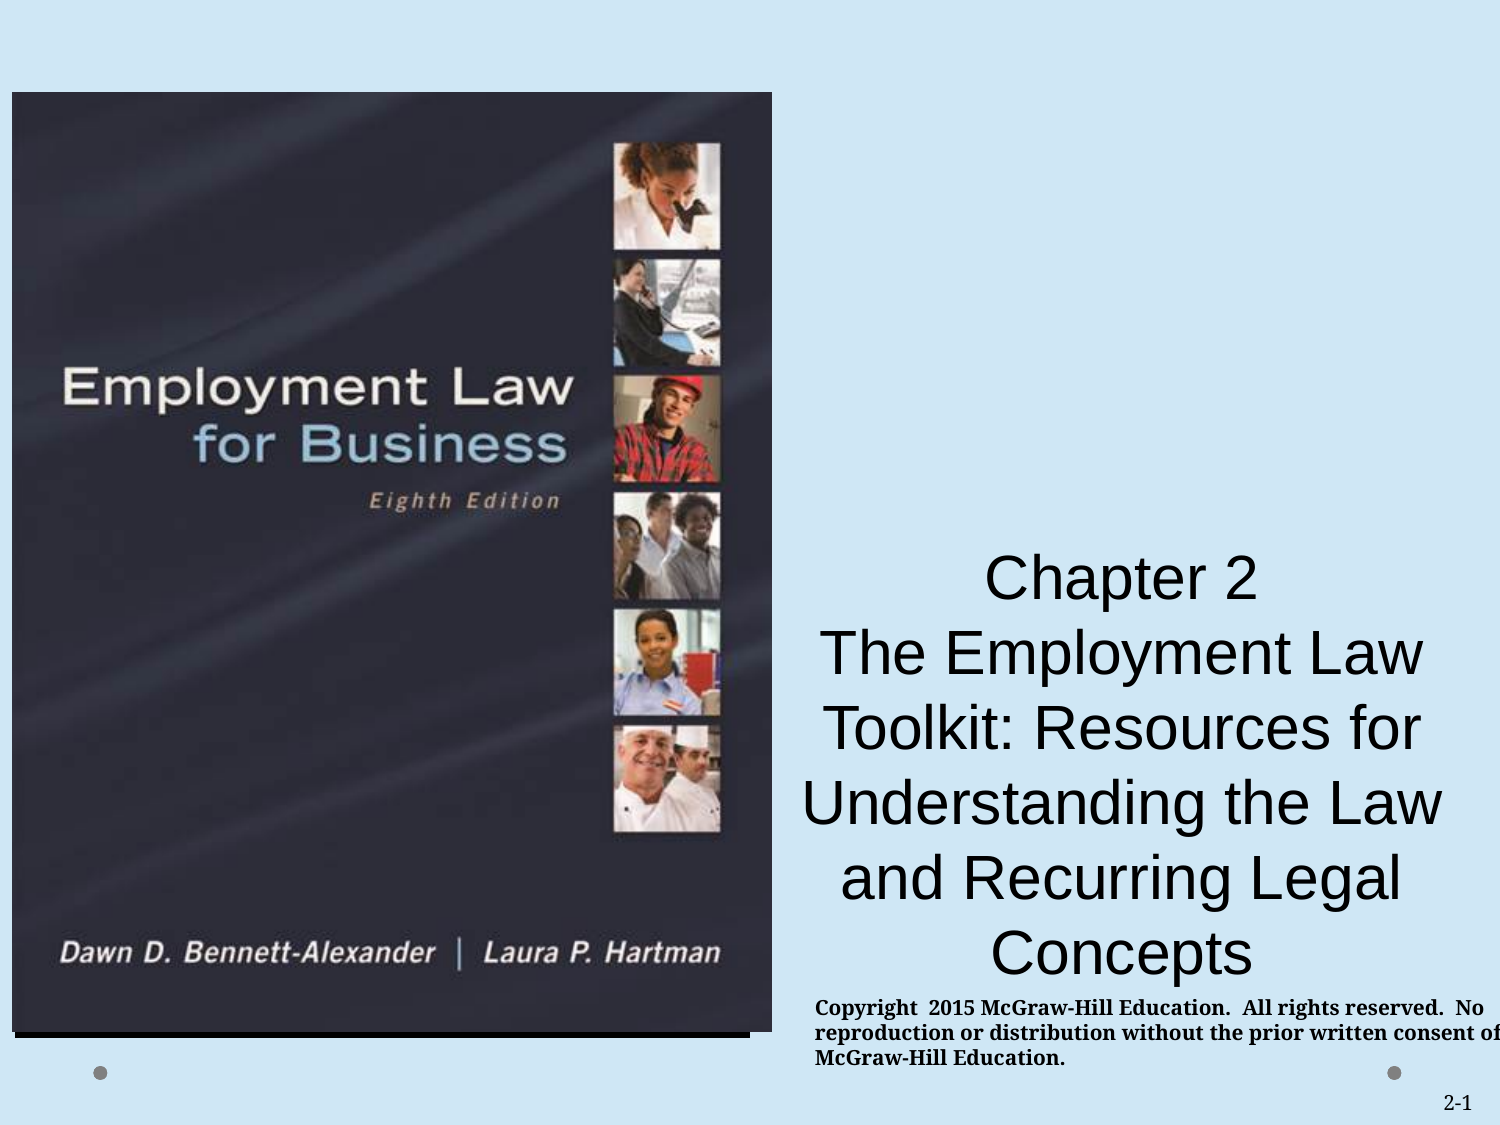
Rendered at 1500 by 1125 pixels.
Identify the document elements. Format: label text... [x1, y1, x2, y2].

title Chapter 2 The Employment Law Toolkit: Resources for Understanding the Law and Recurring Legal Concepts [785, 529, 1459, 808]
picture [12, 92, 772, 1032]
text_box Copyright 2015 McGraw-Hill Education. All rights reserved. No reproduction or distribution without the prior written consent of McGraw-Hill Education. [799, 987, 1500, 1078]
